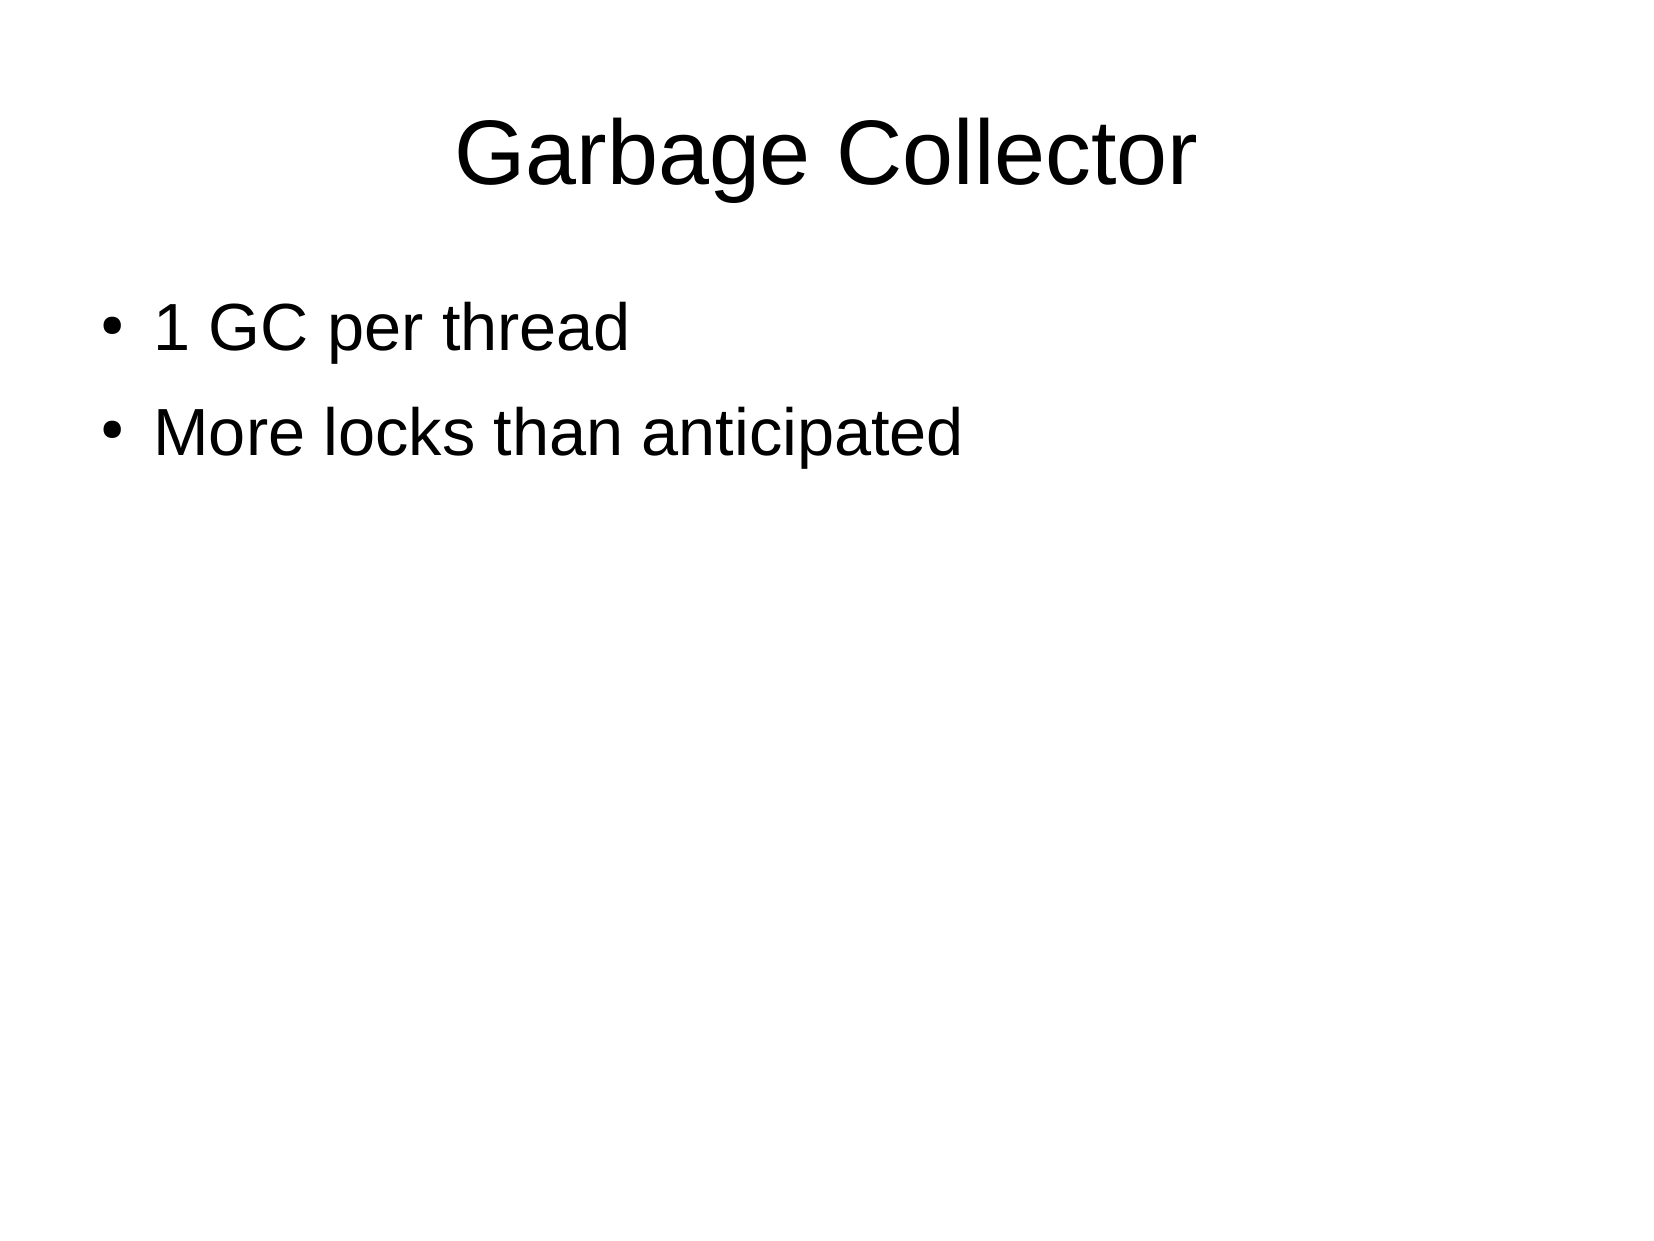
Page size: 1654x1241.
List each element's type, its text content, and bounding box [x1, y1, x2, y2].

list 1 GC per thread More locks than anticipated [82, 290, 1571, 1010]
title Garbage Collector [82, 49, 1571, 257]
